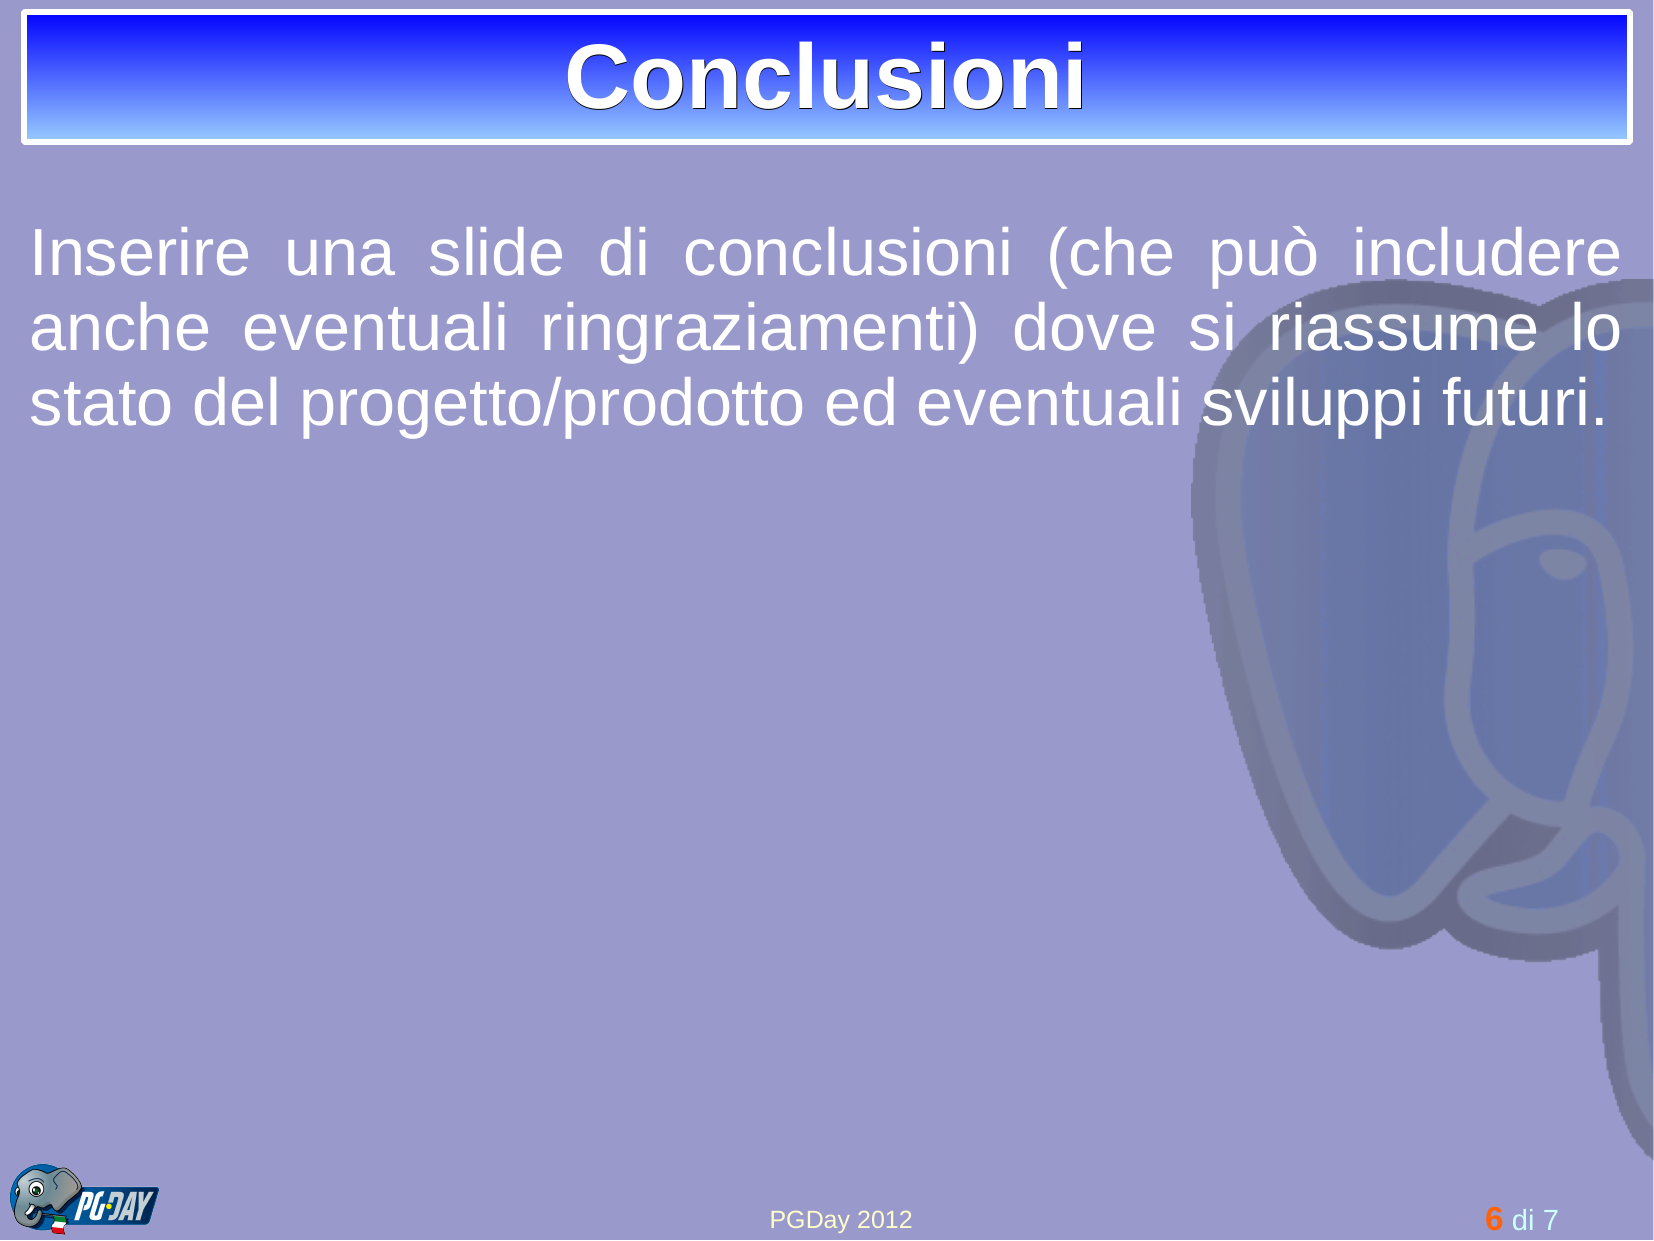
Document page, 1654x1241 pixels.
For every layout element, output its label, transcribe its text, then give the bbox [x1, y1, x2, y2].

list Inserire una slide di conclusioni (che può includere anche eventuali ringraziamenti) dove si riassume lo stato del progetto/prodotto ed eventuali sviluppi futuri. [29, 215, 1625, 1137]
title Conclusioni [23, 19, 1630, 135]
picture [1191, 279, 1654, 1182]
picture [9, 1163, 160, 1236]
